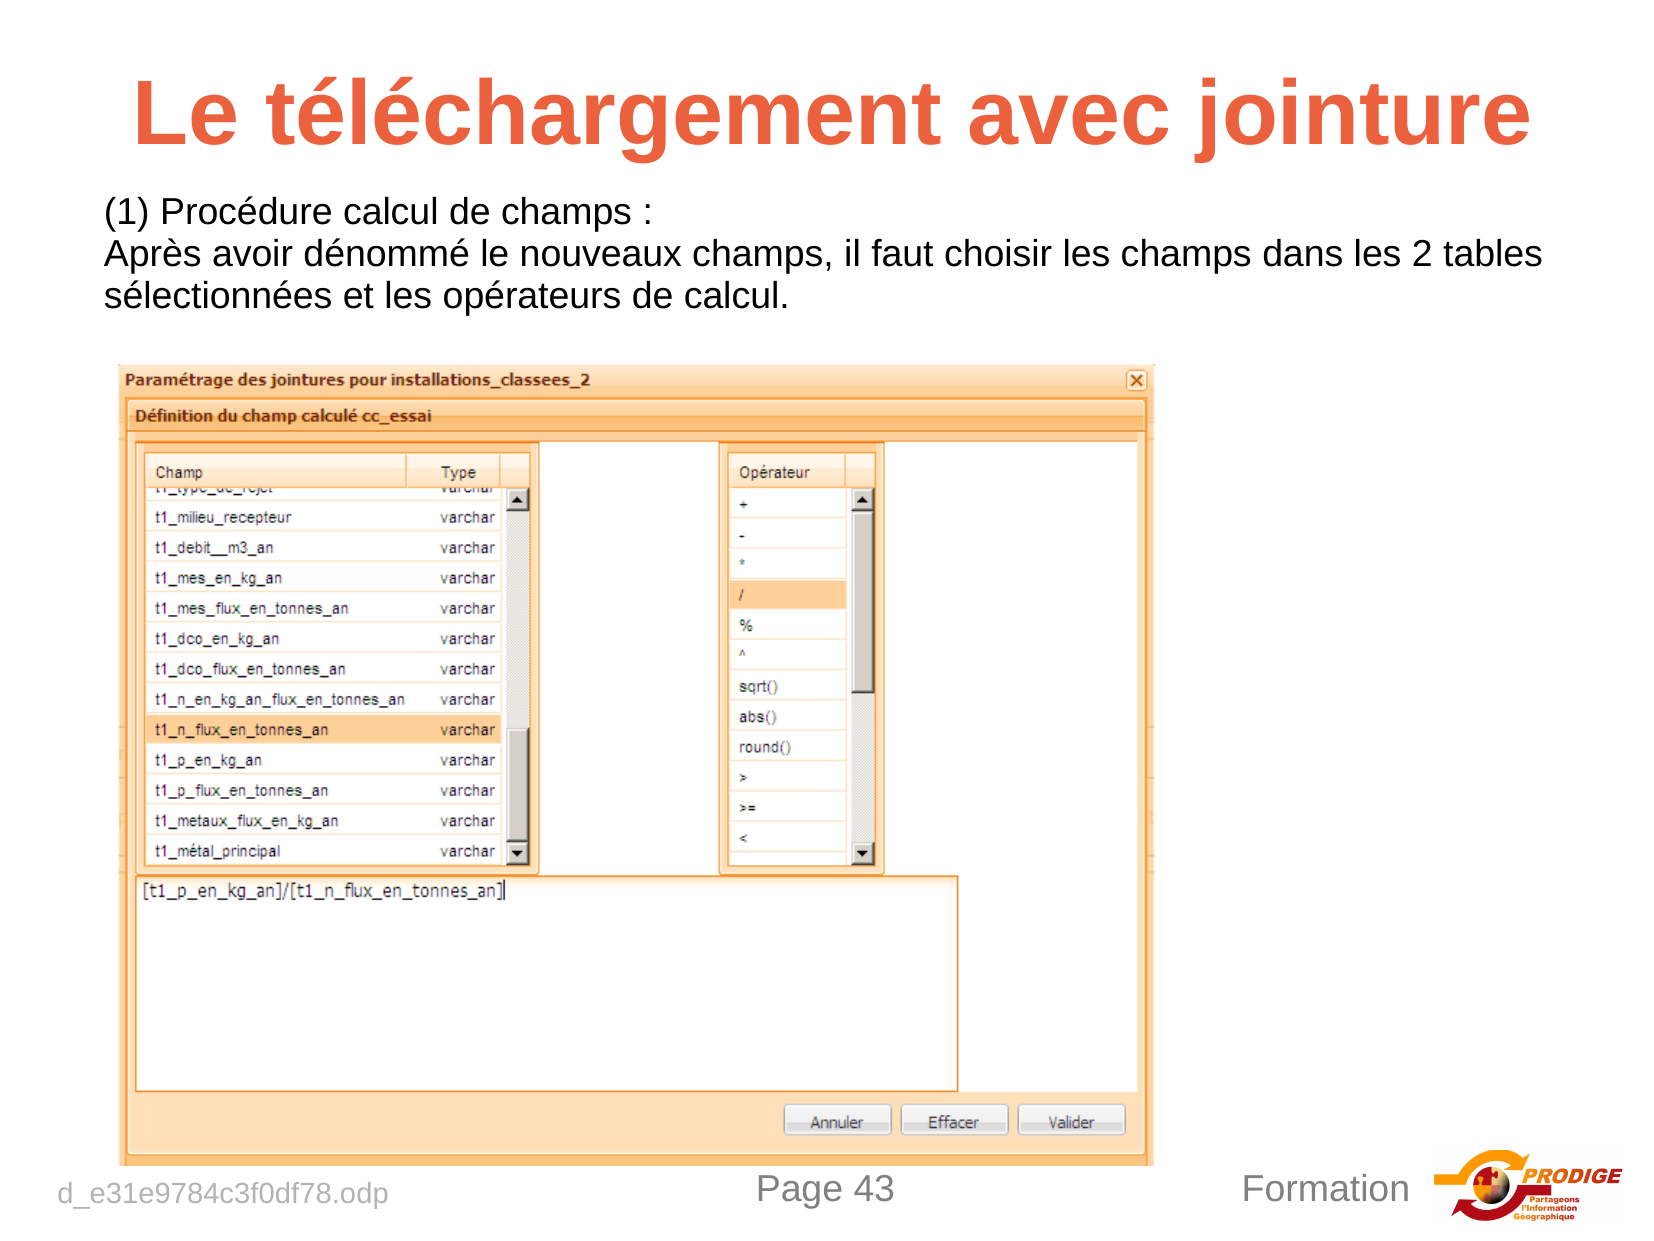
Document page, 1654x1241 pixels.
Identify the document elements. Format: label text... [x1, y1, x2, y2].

text_box (1) Procédure calcul de champs : Après avoir dénommé le nouveaux champs, il faut choisir les champs dans les 2 tables sélectionnées et les opérateurs de calcul. [89, 183, 1569, 325]
picture [118, 364, 1155, 1166]
picture [1434, 1150, 1623, 1221]
title Le téléchargement avec jointure [89, 16, 1578, 209]
